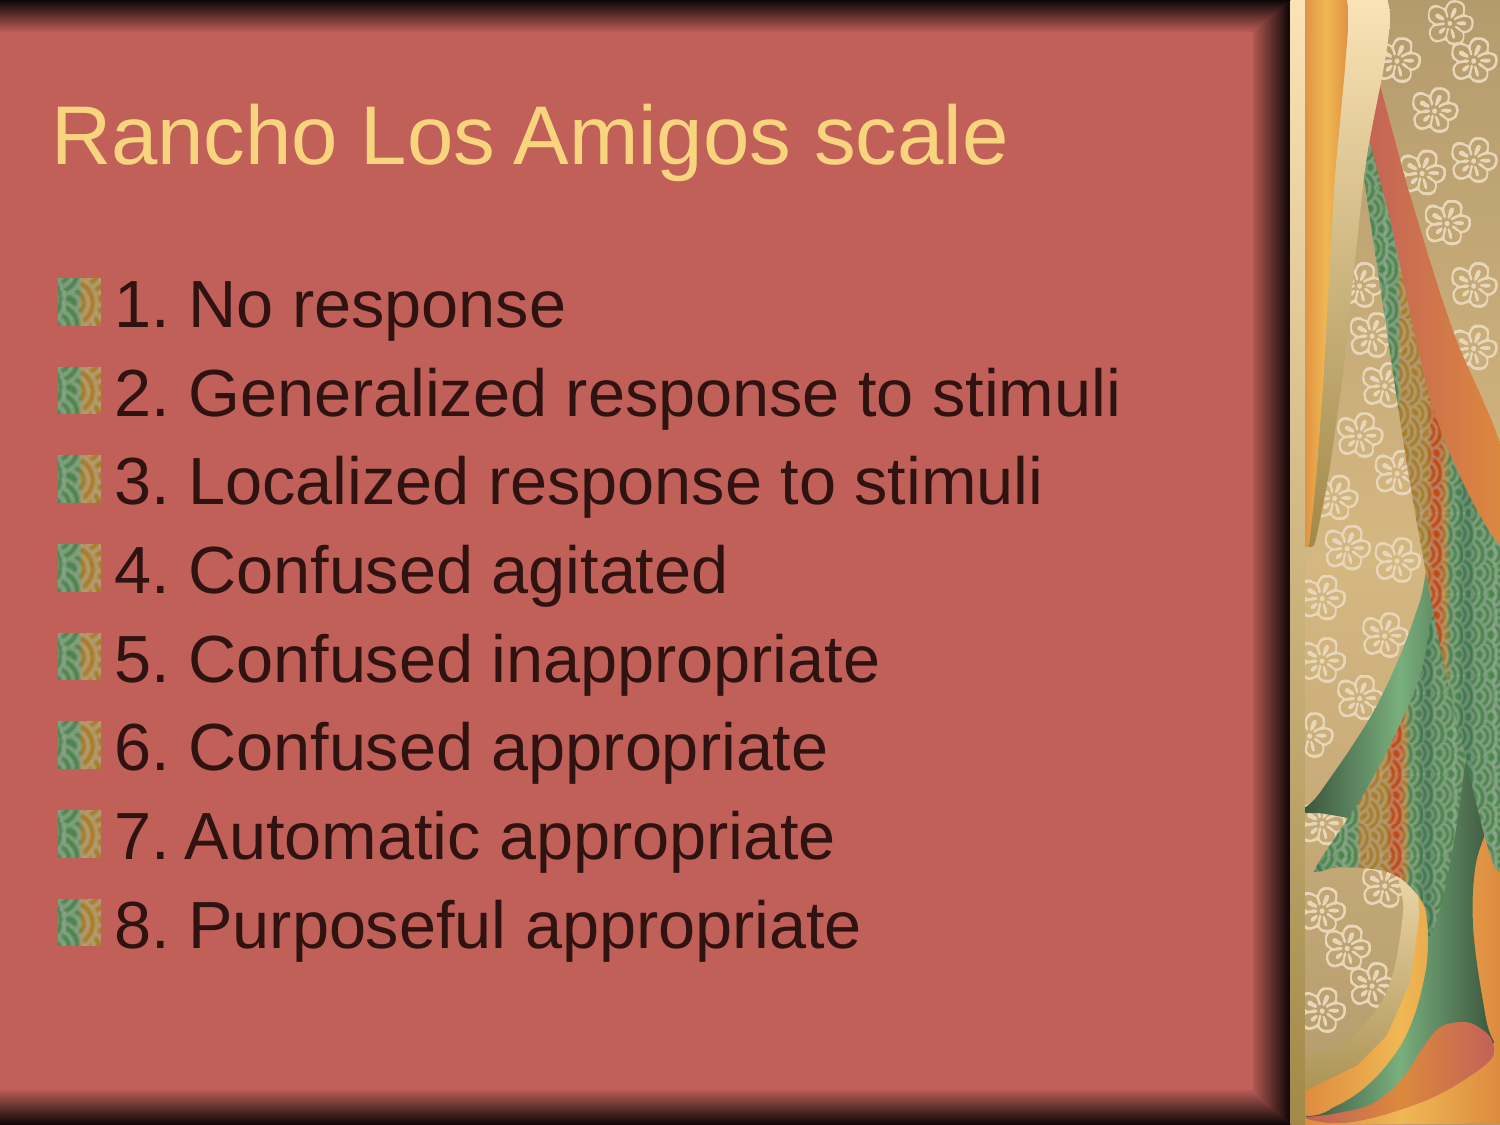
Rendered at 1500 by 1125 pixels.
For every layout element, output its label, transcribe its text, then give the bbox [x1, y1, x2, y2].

title Rancho Los Amigos scale [35, 37, 1263, 225]
list 1. No response 2. Generalized response to stimuli 3. Localized response to stimuli 4. Confused agitated 5. Confused inappropriate 6. Confused appropriate 7. Automatic appropriate 8. Purposeful appropriate [43, 262, 1255, 1001]
